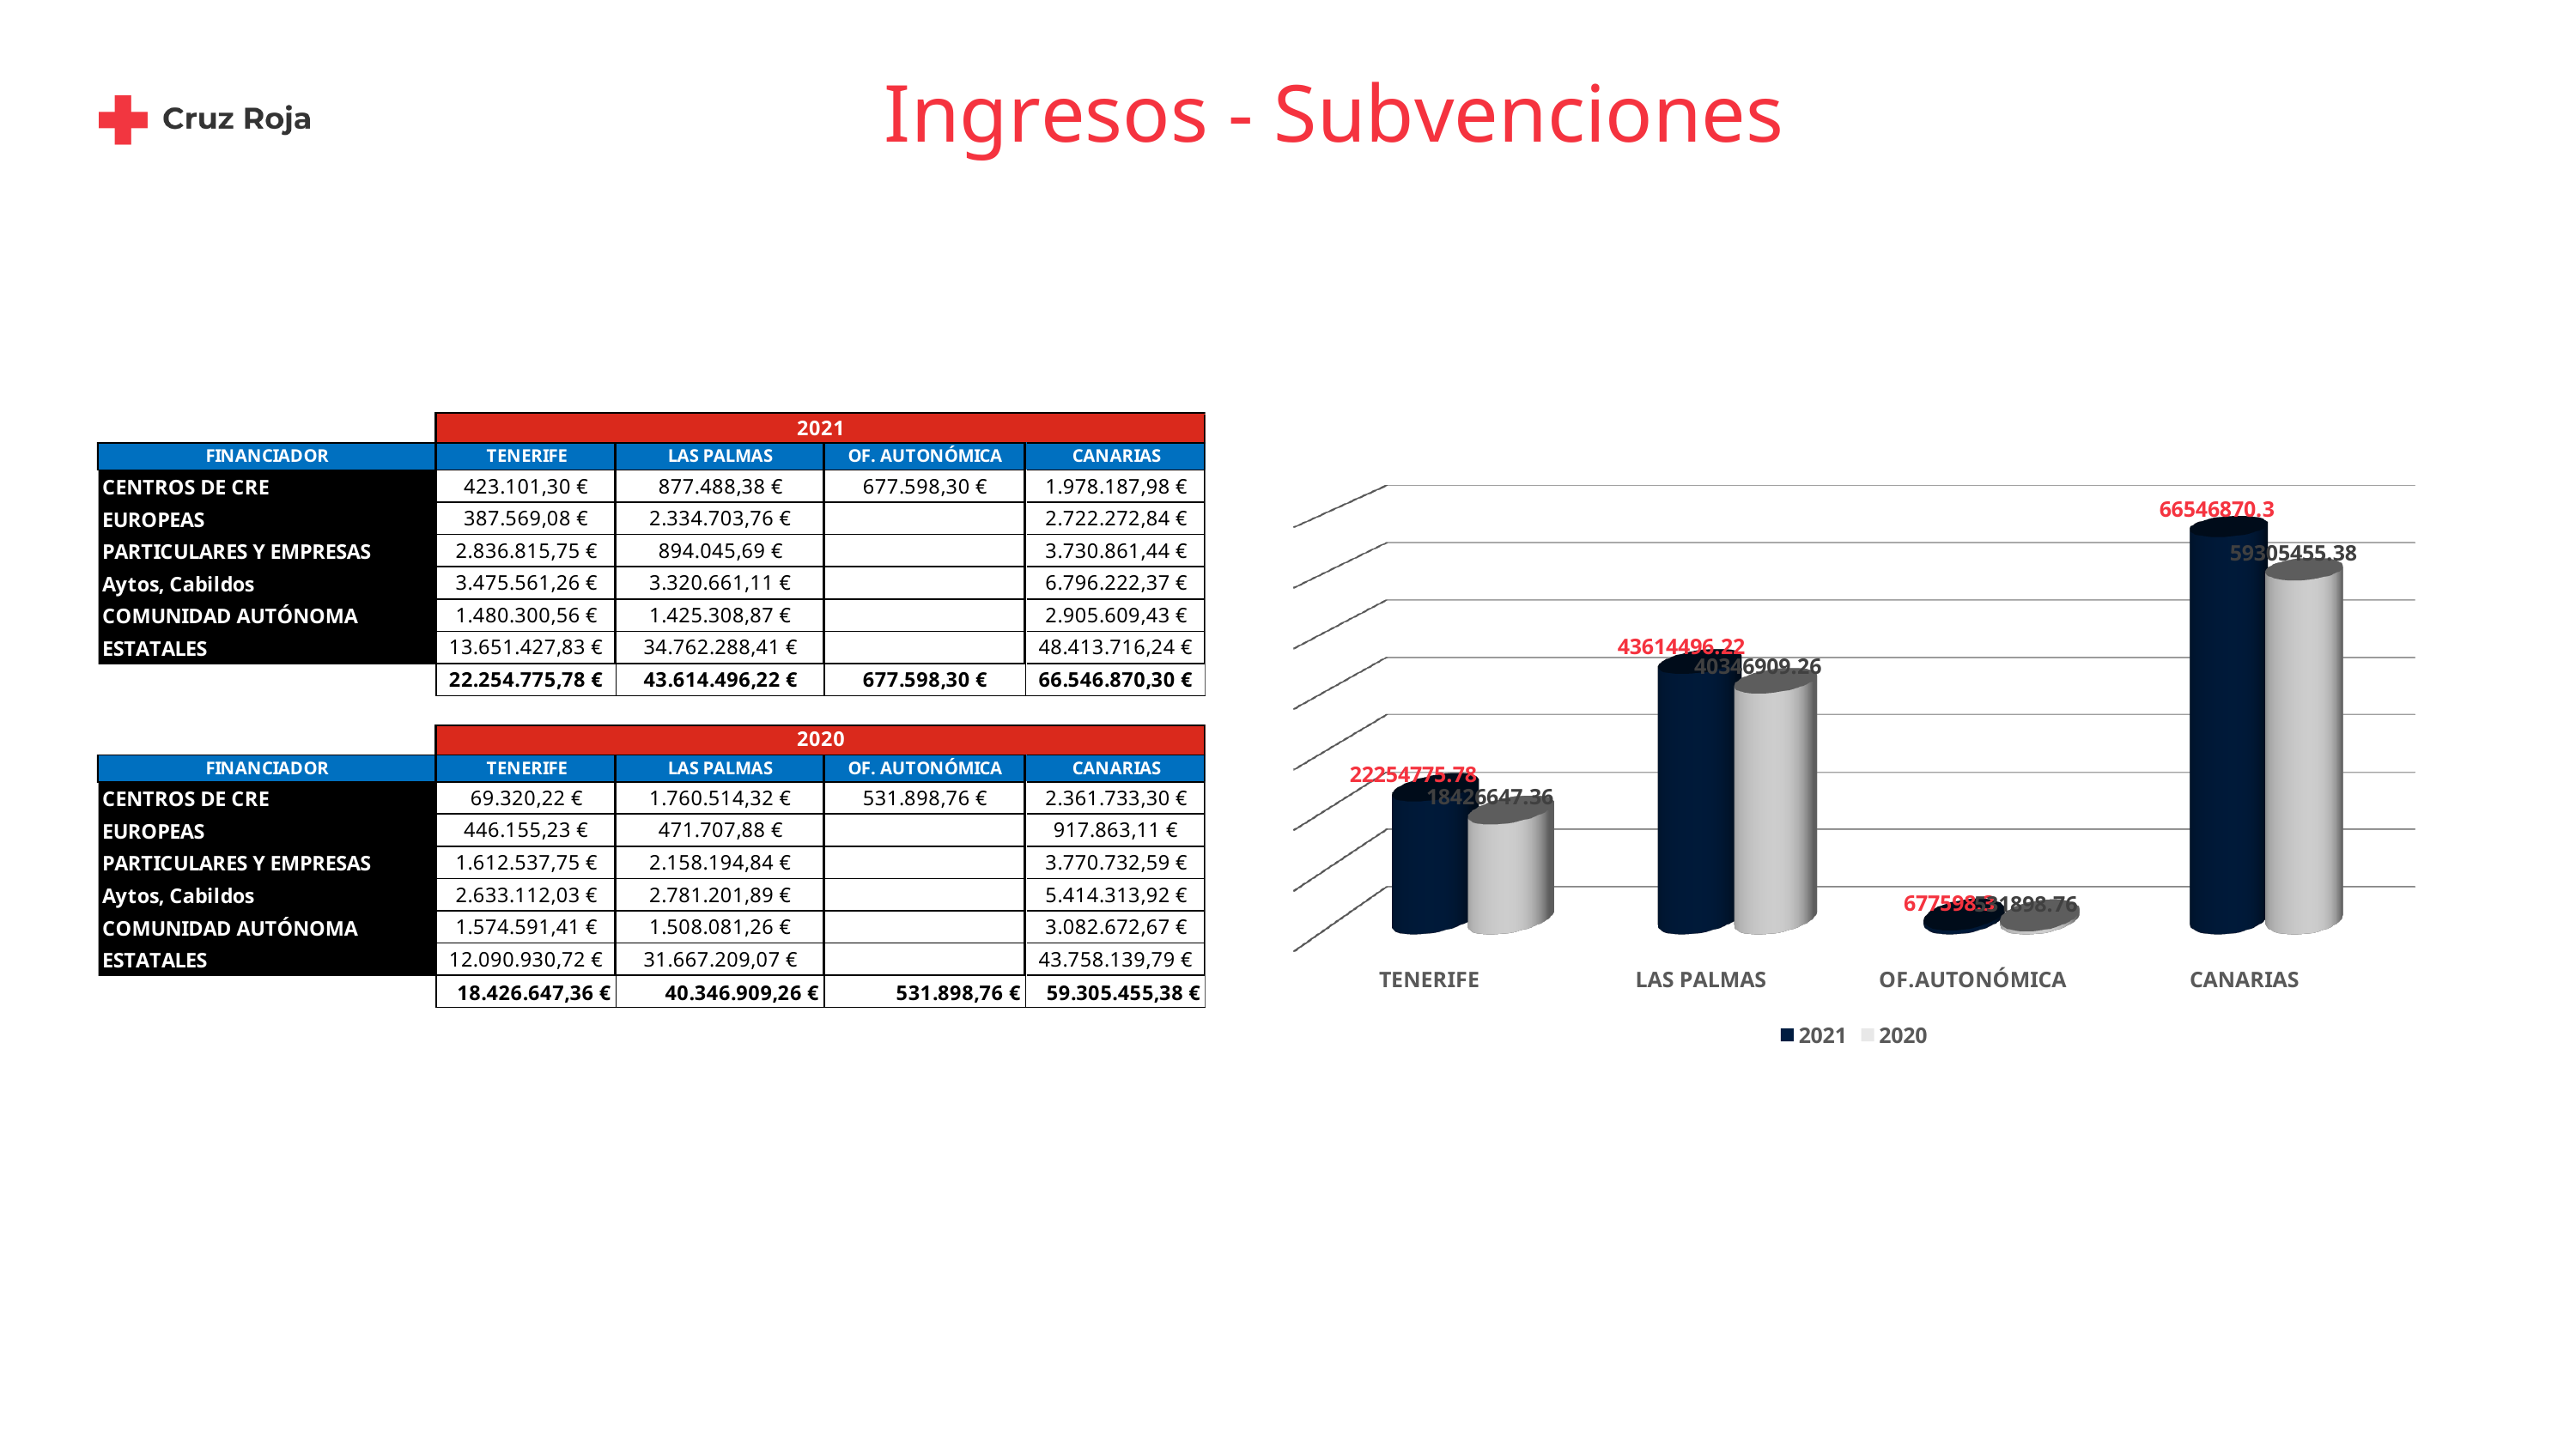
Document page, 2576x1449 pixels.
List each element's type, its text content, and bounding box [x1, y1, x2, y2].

picture [96, 412, 1207, 1009]
text_box Ingresos - Subvenciones [871, 75, 2501, 165]
chart [1258, 474, 2450, 1055]
